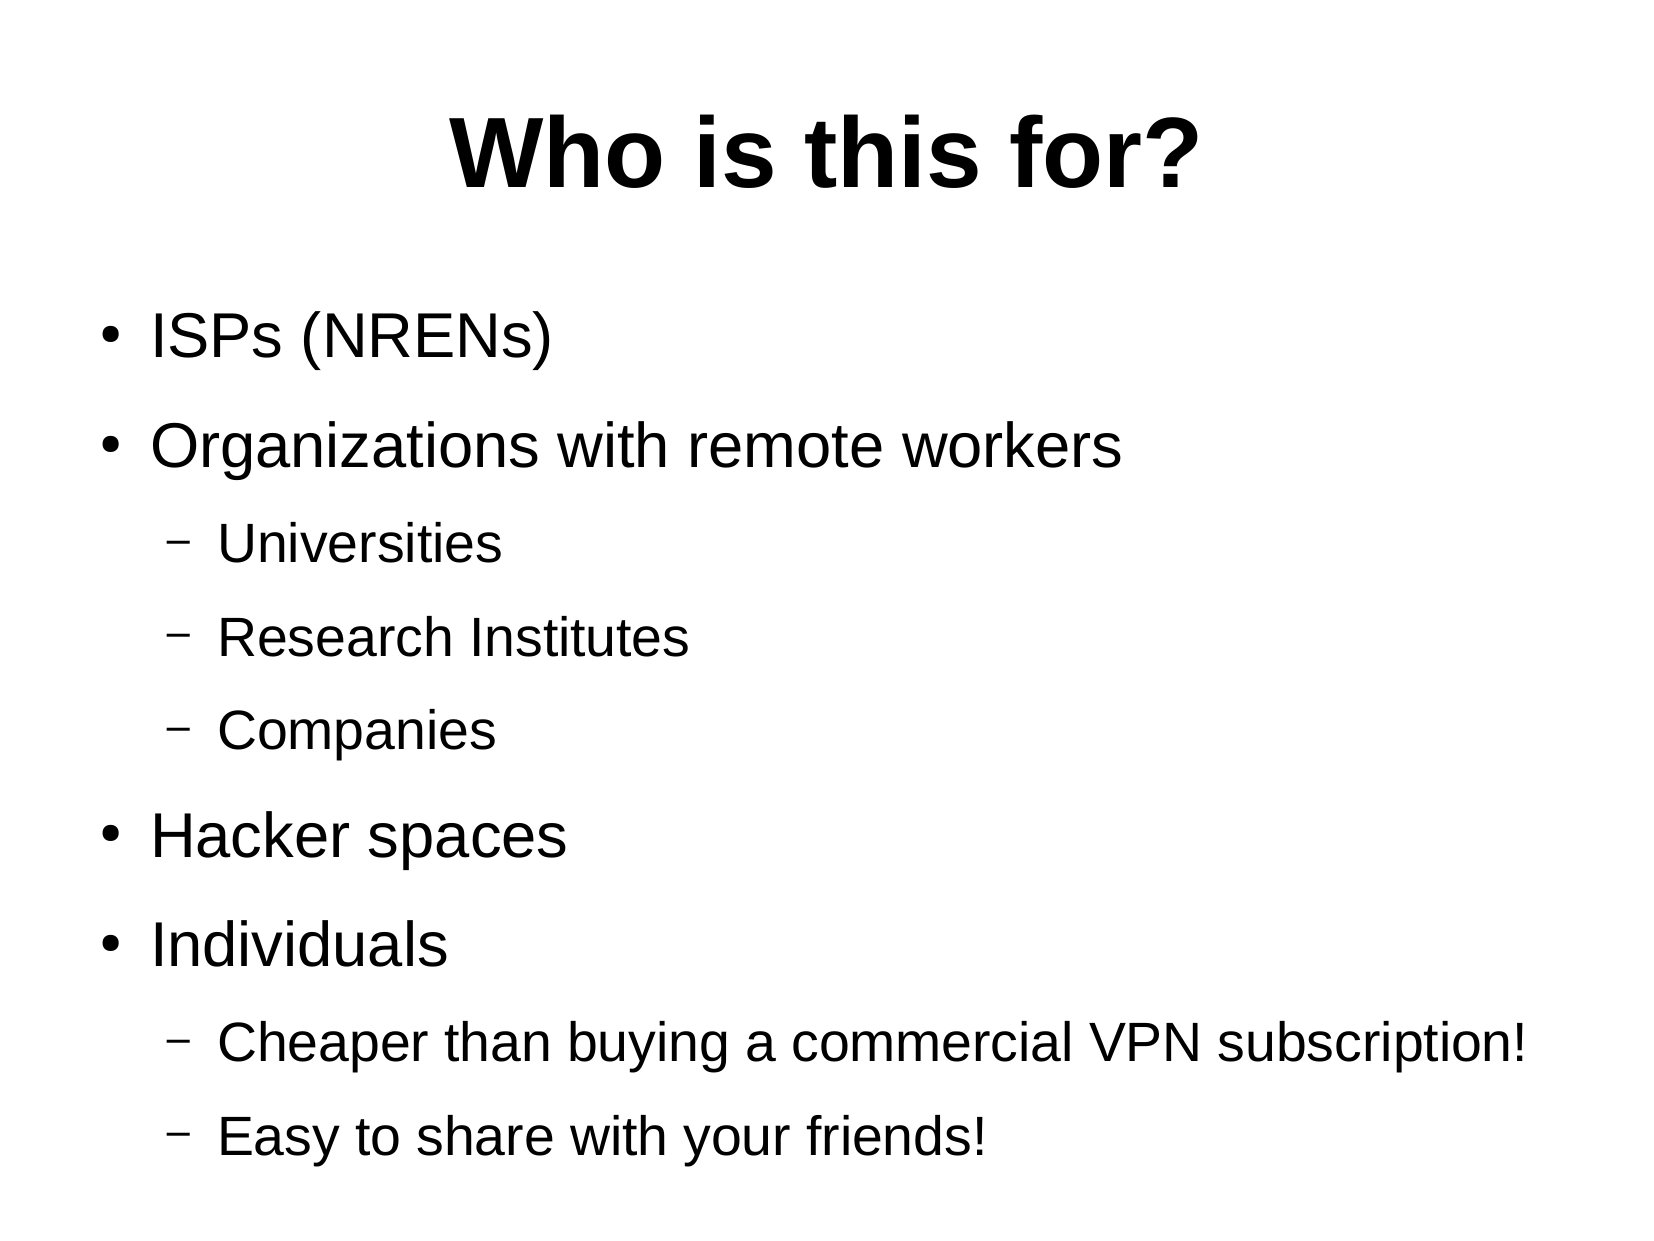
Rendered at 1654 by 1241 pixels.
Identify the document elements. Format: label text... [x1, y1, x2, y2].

title Who is this for? [82, 49, 1571, 257]
list ISPs (NRENs) Organizations with remote workers Universities Research Institutes Companies Hacker spaces Individuals Cheaper than buying a commercial VPN subscription! Easy to share with your friends! [82, 290, 1571, 1186]
